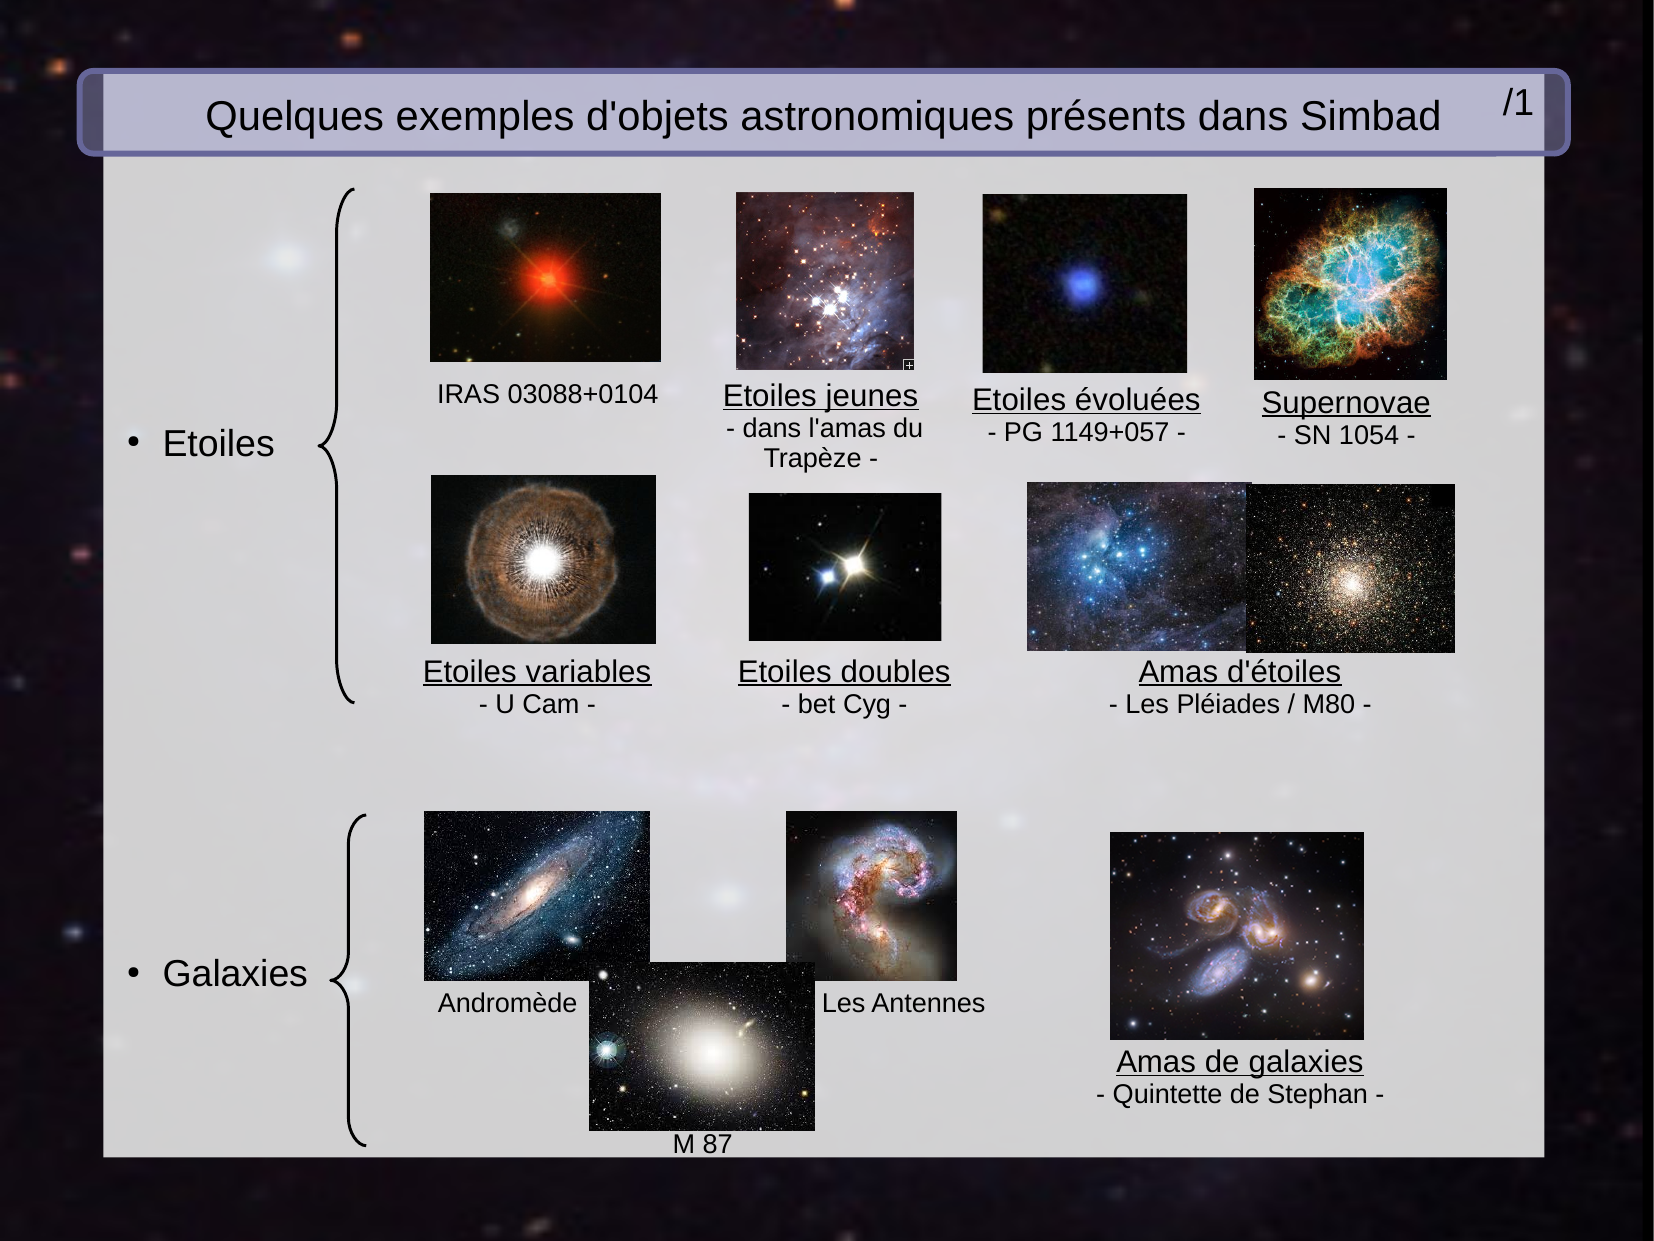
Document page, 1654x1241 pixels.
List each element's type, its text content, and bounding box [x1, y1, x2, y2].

text_box /1 [1488, 73, 1557, 131]
text_box Amas de galaxies - Quintette de Stephan - [1068, 1037, 1412, 1117]
text_box Supernovae - SN 1054 - [1228, 377, 1465, 458]
text_box Quelques exemples d'objets astronomiques présents dans Simbad [103, 85, 1545, 147]
text_box Etoiles évoluées - PG 1149+057 - [944, 375, 1229, 455]
text_box Etoiles variables - U Cam - [377, 646, 697, 727]
text_box Galaxies [112, 944, 325, 1002]
text_box M 87 [631, 1131, 774, 1168]
text_box Amas d'étoiles - Les Pléiades / M80 - [1062, 651, 1418, 727]
text_box Etoiles [112, 414, 325, 472]
text_box Andromède [400, 980, 589, 1026]
text_box [79, 70, 1568, 1158]
text_box Etoiles jeunes - dans l'amas du Trapèze - [702, 371, 939, 482]
picture [0, 0, 1654, 1241]
text_box Les Antennes [815, 980, 1022, 1026]
text_box Etoiles doubles - bet Cyg - [702, 646, 987, 727]
text_box IRAS 03088+0104 [410, 371, 686, 417]
